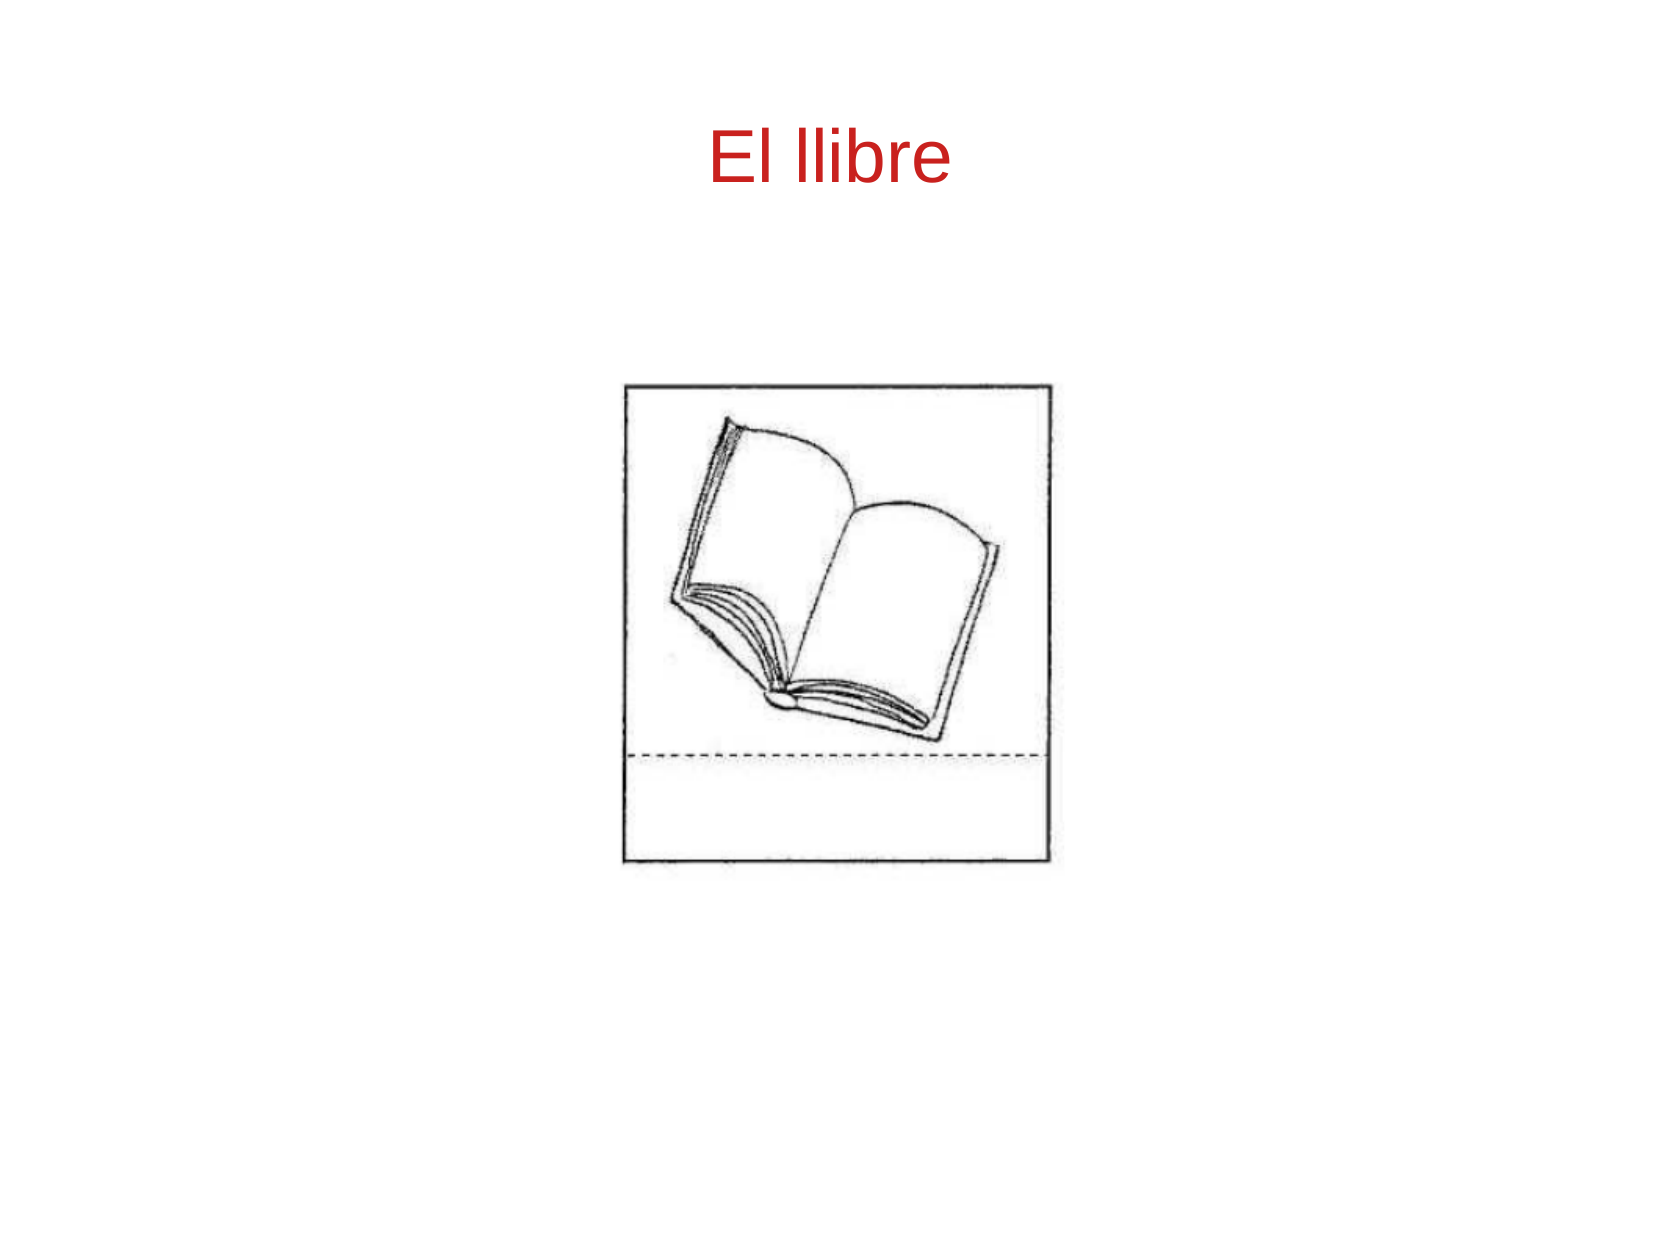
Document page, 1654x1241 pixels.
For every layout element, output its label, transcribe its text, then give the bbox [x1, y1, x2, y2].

picture [609, 365, 1066, 885]
text_box El llibre [289, 49, 1371, 257]
